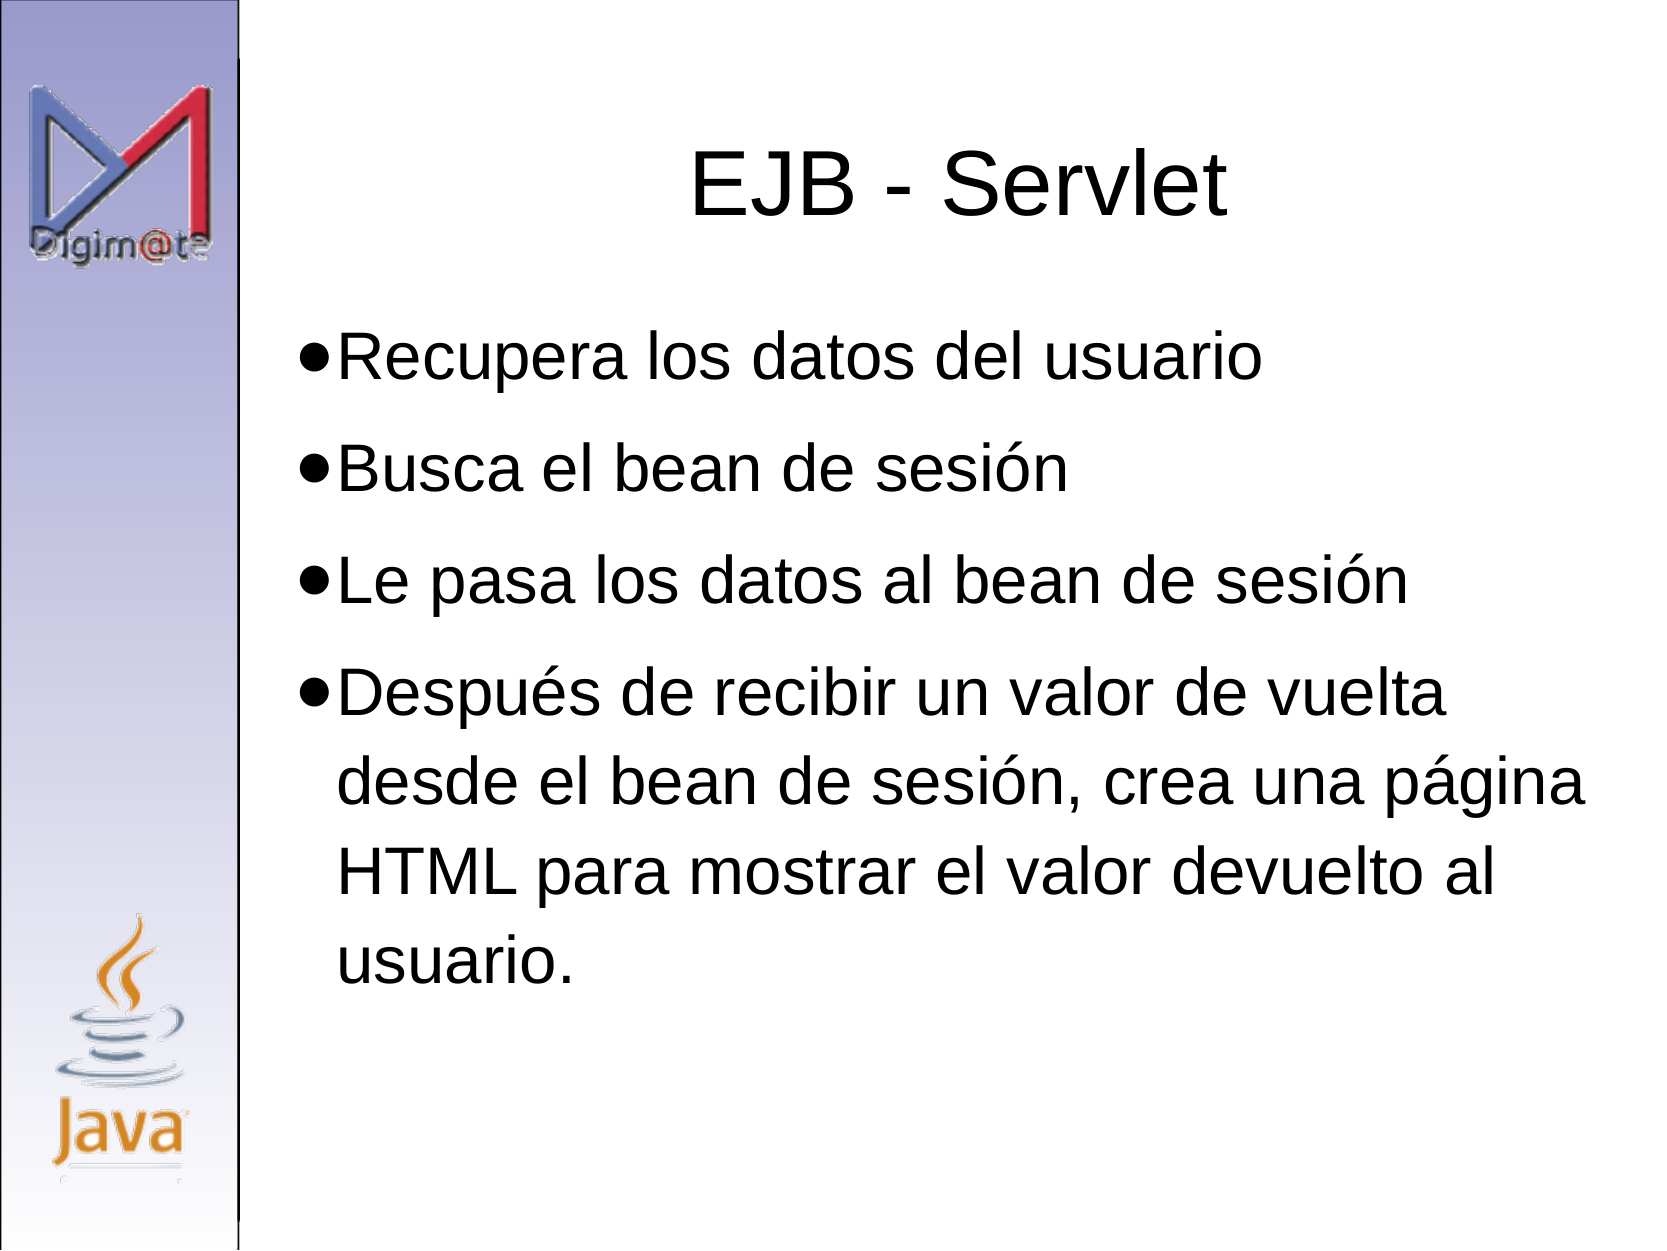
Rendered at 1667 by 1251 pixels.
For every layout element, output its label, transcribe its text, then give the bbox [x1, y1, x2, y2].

title EJB - Servlet [267, 65, 1650, 281]
picture [0, 0, 1667, 1250]
list Recupera los datos del usuario Busca el bean de sesión Le pasa los datos al bean de sesión Después de recibir un valor de vuelta desde el bean de sesión, crea una página HTML para mostrar el valor devuelto al usuario. [267, 297, 1596, 1130]
